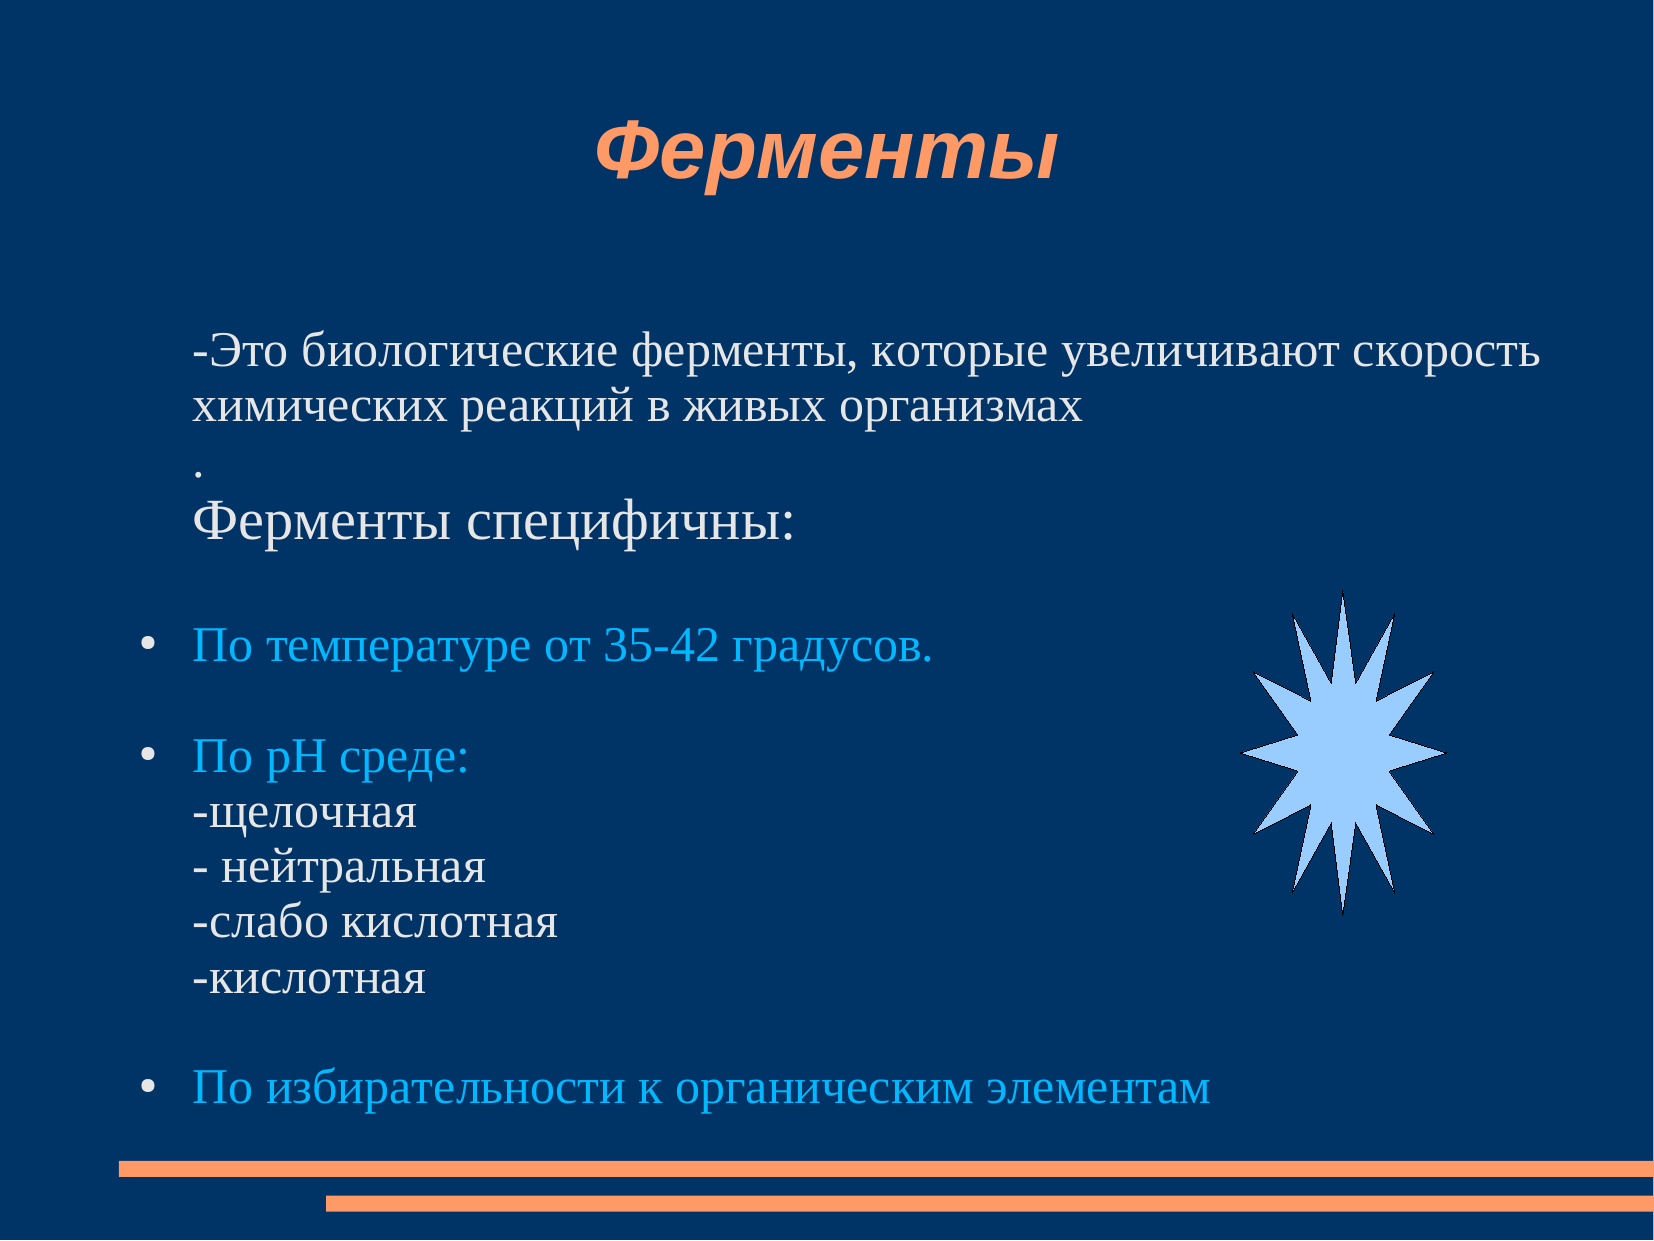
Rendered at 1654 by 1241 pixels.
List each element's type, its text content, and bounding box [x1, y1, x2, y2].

list -Это биологические ферменты, которые увеличивают скорость химических реакций в живых организмах . Ферменты специфичны: По температуре от 35-42 градусов. По рН среде: -щелочная - нейтральная -слабо кислотная -кислотная По избирательности к органическим элементам [121, 322, 1561, 1132]
title Ферменты [121, 46, 1534, 254]
text_box [1240, 590, 1447, 916]
